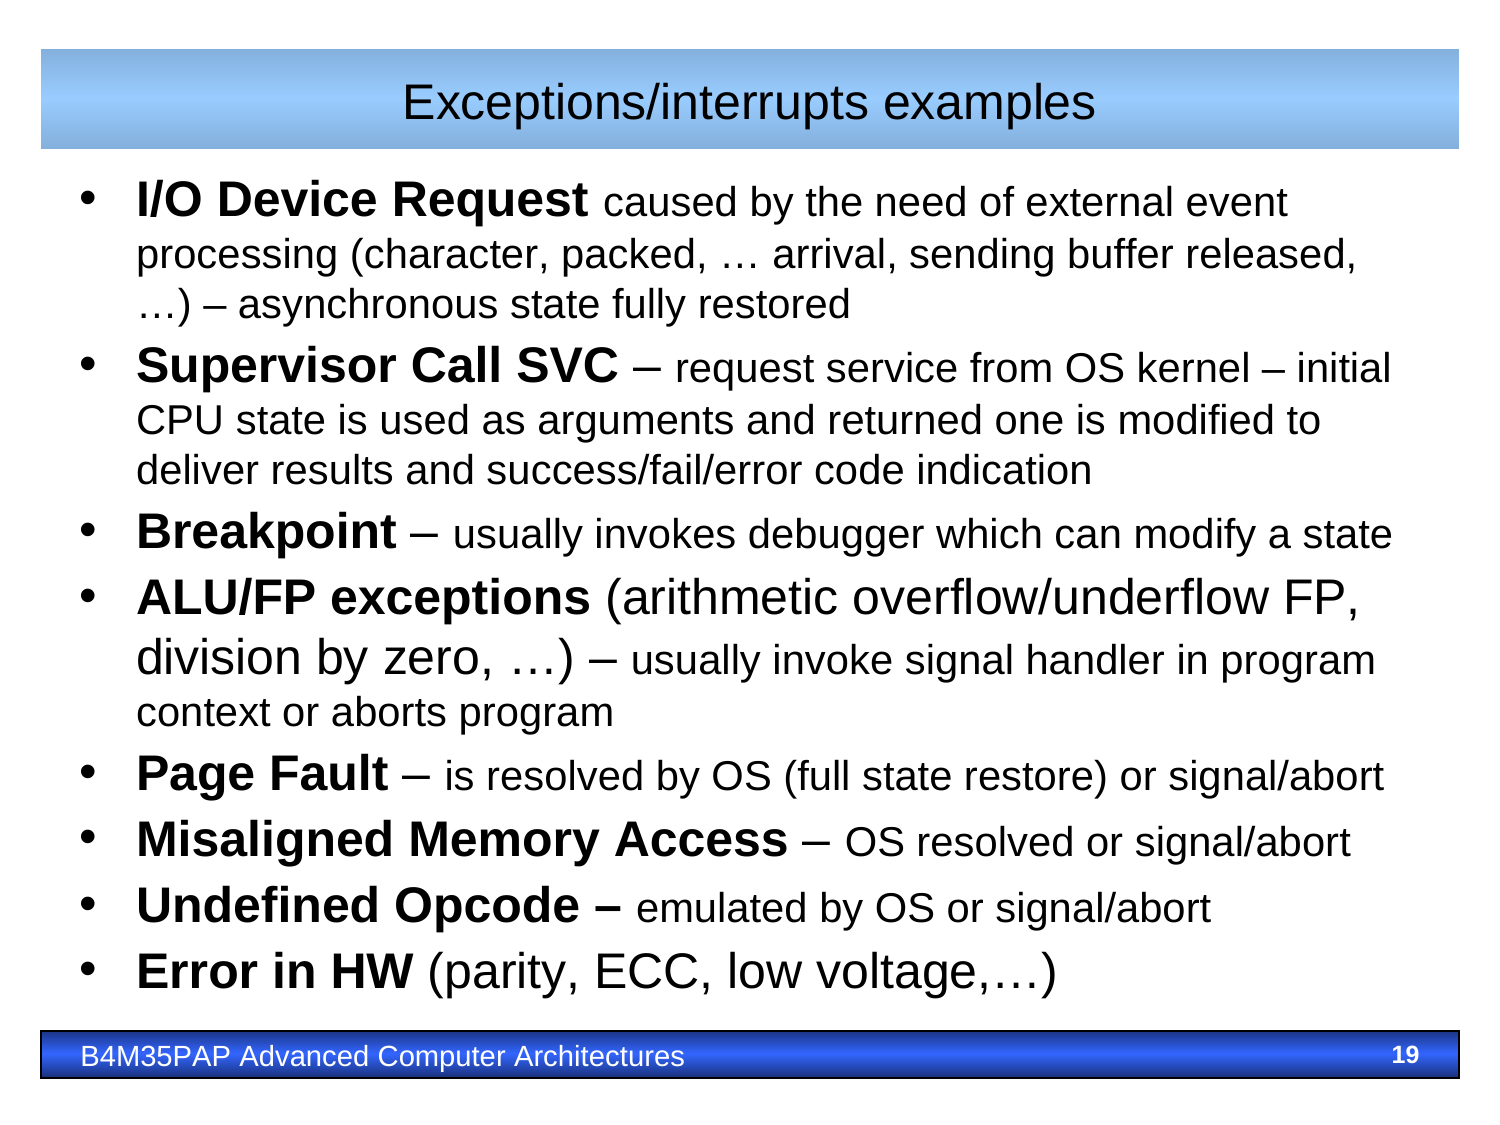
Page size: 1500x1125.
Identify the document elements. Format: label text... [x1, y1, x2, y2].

list I/O Device Request caused by the need of external event processing (character, packed, … arrival, sending buffer released, …) – asynchronous state fully restored Supervisor Call SVC – request service from OS kernel – initial CPU state is used as arguments and returned one is modified to deliver results and success/fail/error code indication Breakpoint – usually invokes debugger which can modify a state ALU/FP exceptions (arithmetic overflow/underflow FP, division by zero, …) – usually invoke signal handler in program context or aborts program Page Fault – is resolved by OS (full state restore) or signal/abort Misaligned Memory Access – OS resolved or signal/abort Undefined Opcode – emulated by OS or signal/abort Error in HW (parity, ECC, low voltage,…) [64, 159, 1436, 1022]
title Exceptions/interrupts examples [41, 49, 1459, 149]
